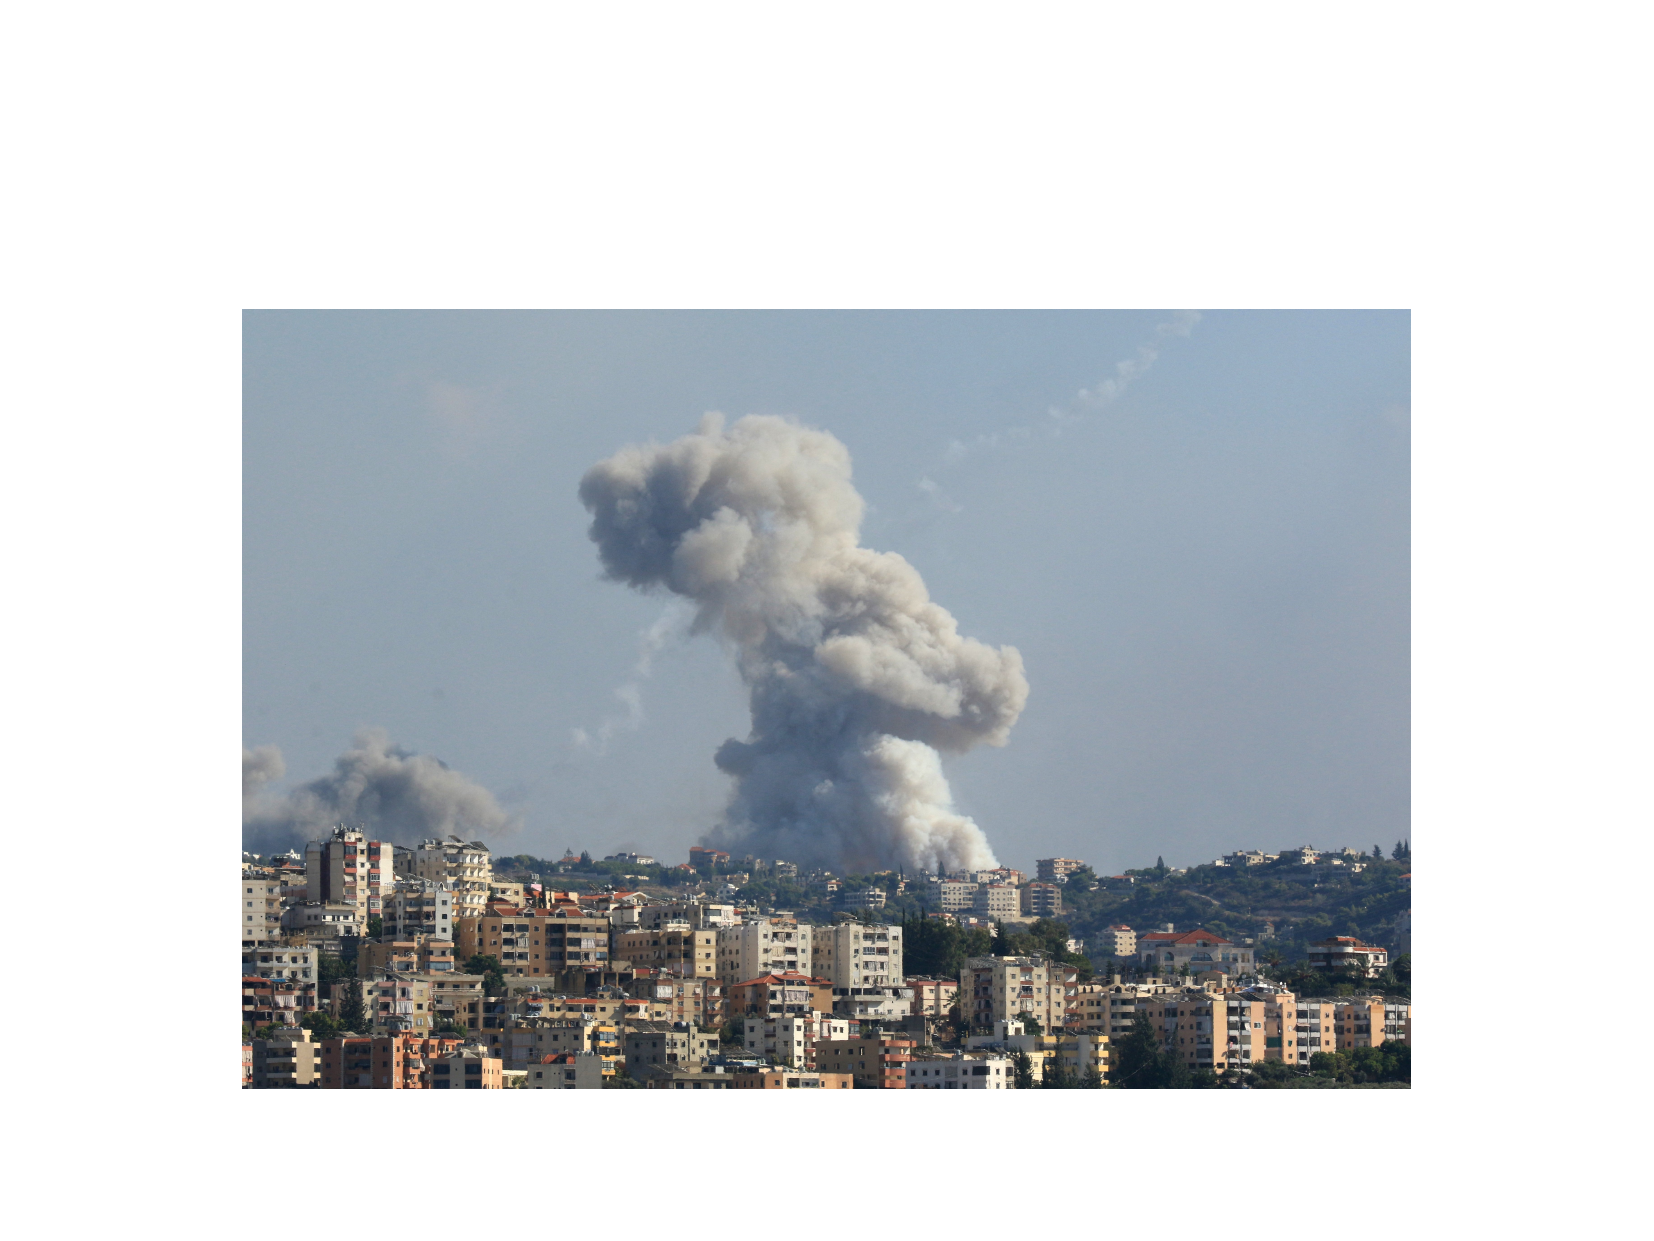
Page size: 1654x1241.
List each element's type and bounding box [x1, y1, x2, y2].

picture [242, 309, 1411, 1089]
